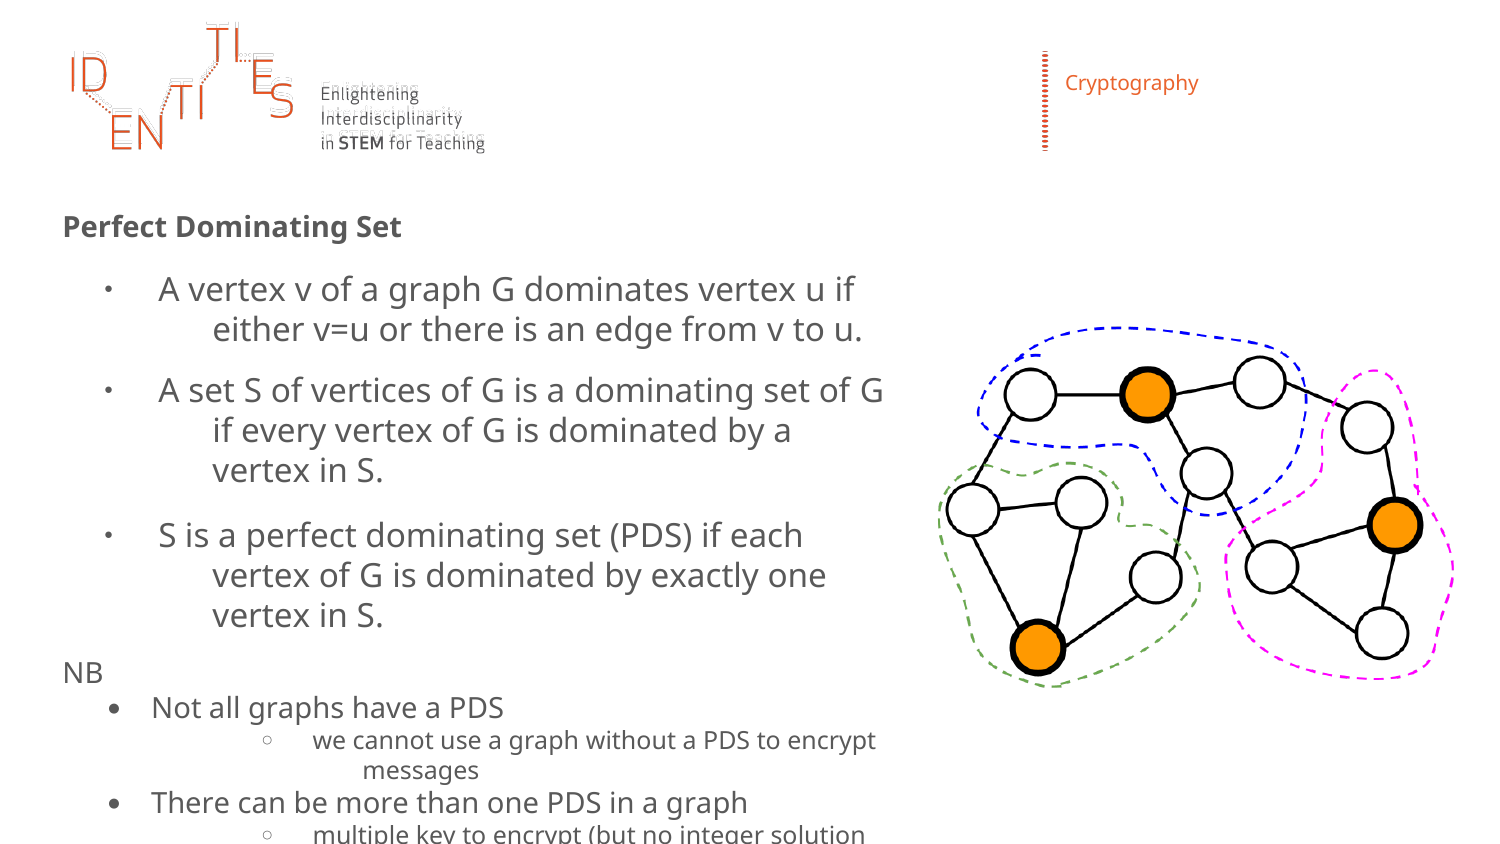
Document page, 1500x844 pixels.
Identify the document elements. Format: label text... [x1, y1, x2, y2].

picture [925, 317, 1472, 697]
picture [1042, 51, 1051, 151]
text_box Perfect Dominating Set A vertex v of a graph G dominates vertex u if either v=u or there is an edge from v to u. A set S of vertices of G is a dominating set of G if every vertex of G is dominated by a vertex in S. S is a perfect dominating set (PDS) if each vertex of G is dominated by exactly one vertex in S. NB Not all graphs have a PDS we cannot use a graph without a PDS to encrypt messages There can be more than one PDS in a graph multiple key to encrypt (but no integer solution to the linear system) [47, 201, 904, 813]
picture [71, 18, 485, 157]
text_box Cryptography [1050, 61, 1472, 168]
